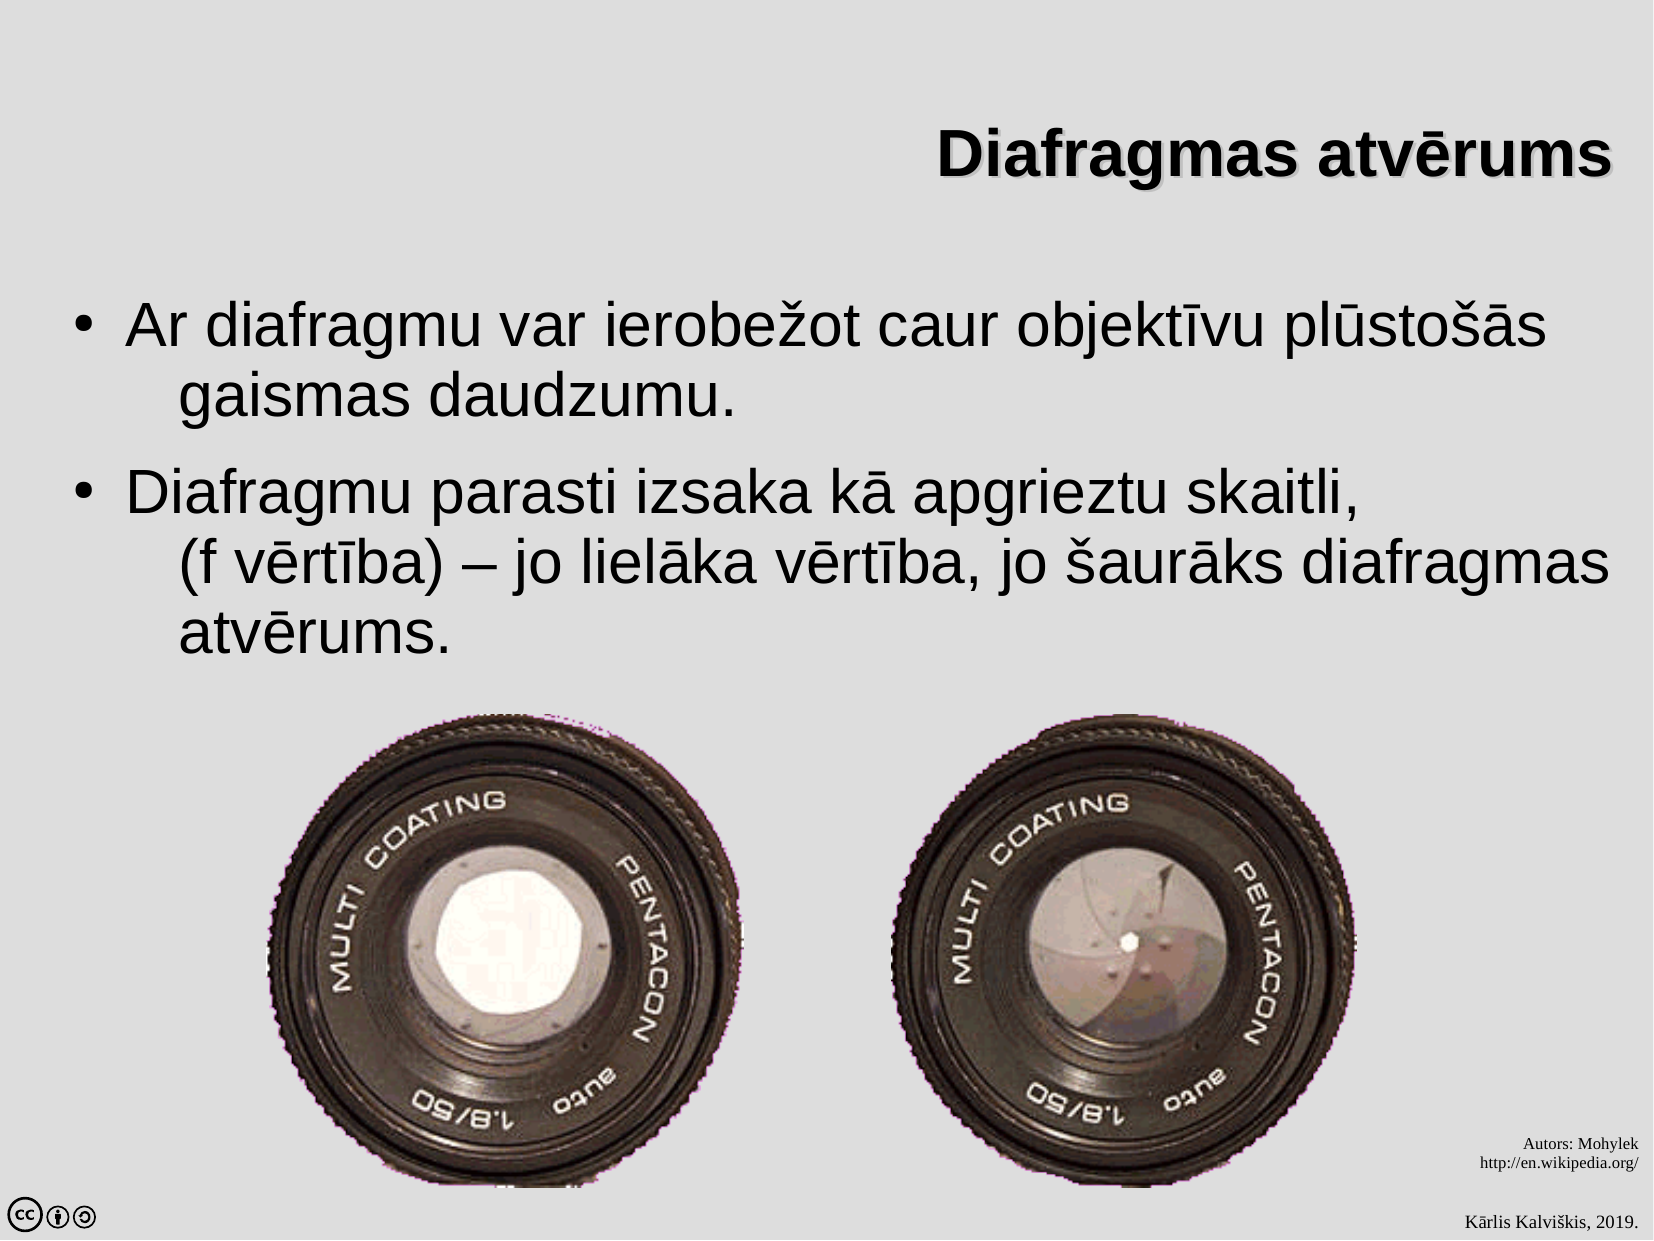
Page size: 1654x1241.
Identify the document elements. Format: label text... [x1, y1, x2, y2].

picture [266, 714, 744, 1188]
text_box Autors: Mohylek http://en.wikipedia.org/ [1465, 1127, 1654, 1180]
title Diafragmas atvērums [42, 49, 1615, 257]
picture [891, 714, 1357, 1188]
list Ar diafragmu var ierobežot caur objektīvu plūstošās gaismas daudzumu. Diafragmu parasti izsaka kā apgrieztu skaitli, (f vērtība) – jo lielāka vērtība, jo šaurāks diafragmas atvērums. [37, 290, 1620, 1010]
